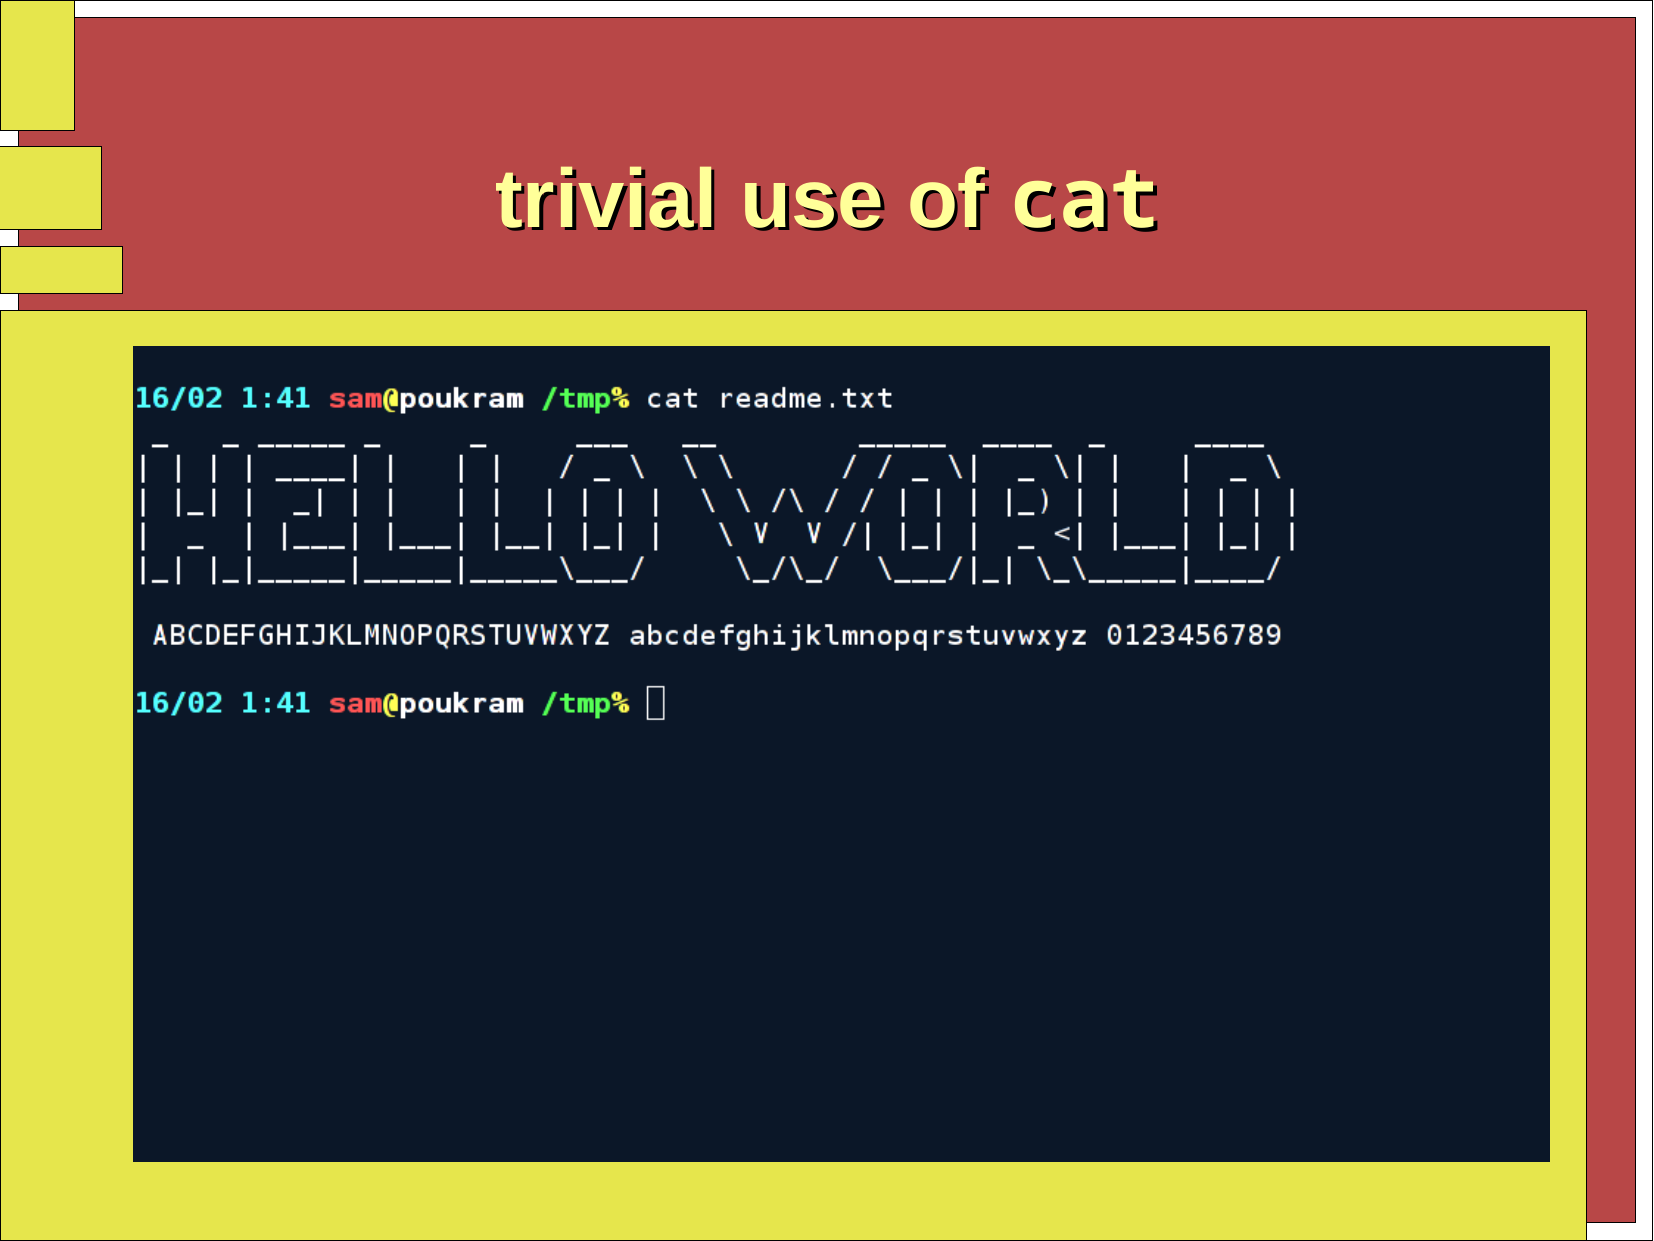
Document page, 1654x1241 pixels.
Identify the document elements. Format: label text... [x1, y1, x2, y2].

title trivial use of cat [121, 91, 1534, 299]
picture [133, 346, 1550, 1162]
